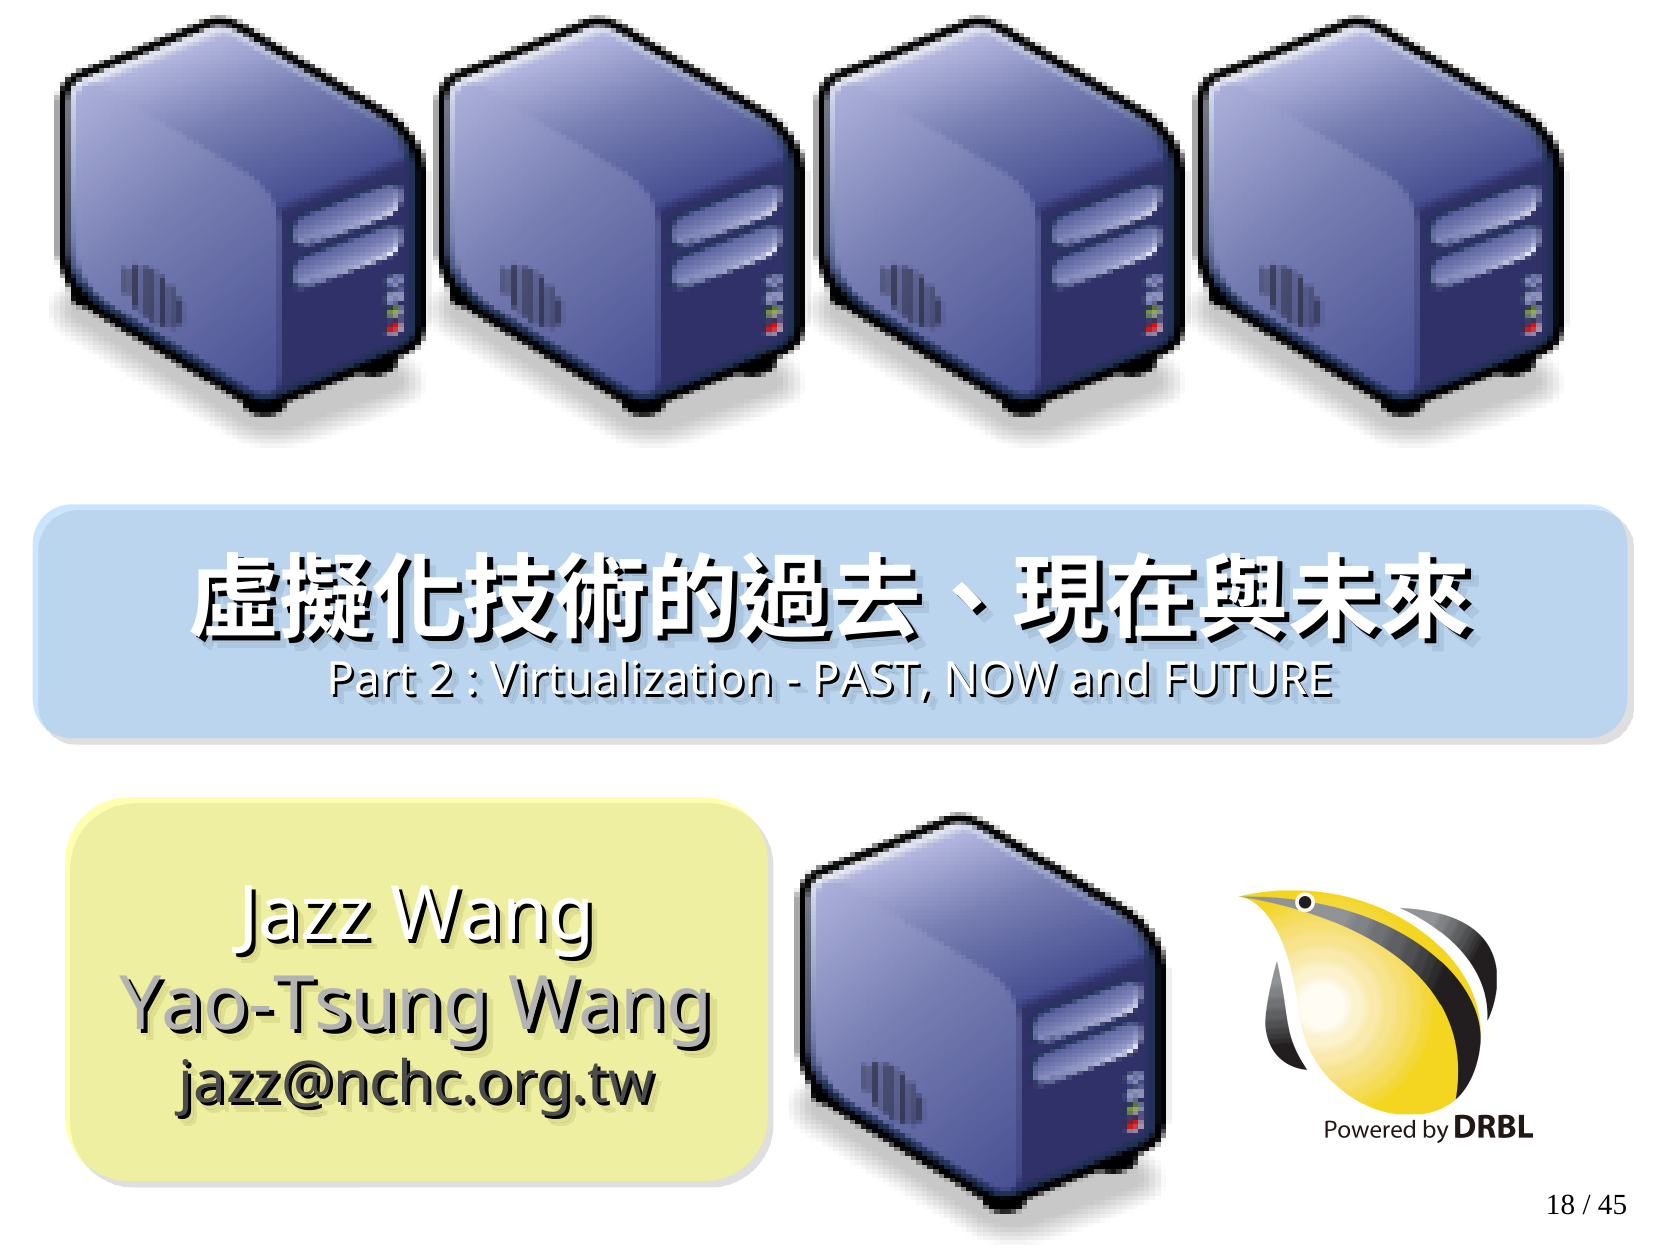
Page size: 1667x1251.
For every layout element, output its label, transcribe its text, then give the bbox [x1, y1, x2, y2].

picture [1224, 874, 1548, 1152]
text_box 虛擬化技術的過去、現在與未來 Part 2 : Virtualization - PAST, NOW and FUTURE [32, 504, 1628, 739]
picture [767, 799, 1211, 1249]
text_box Jazz Wang Yao-Tsung Wang jazz@nchc.org.tw [65, 797, 768, 1182]
picture [27, 2, 1609, 502]
